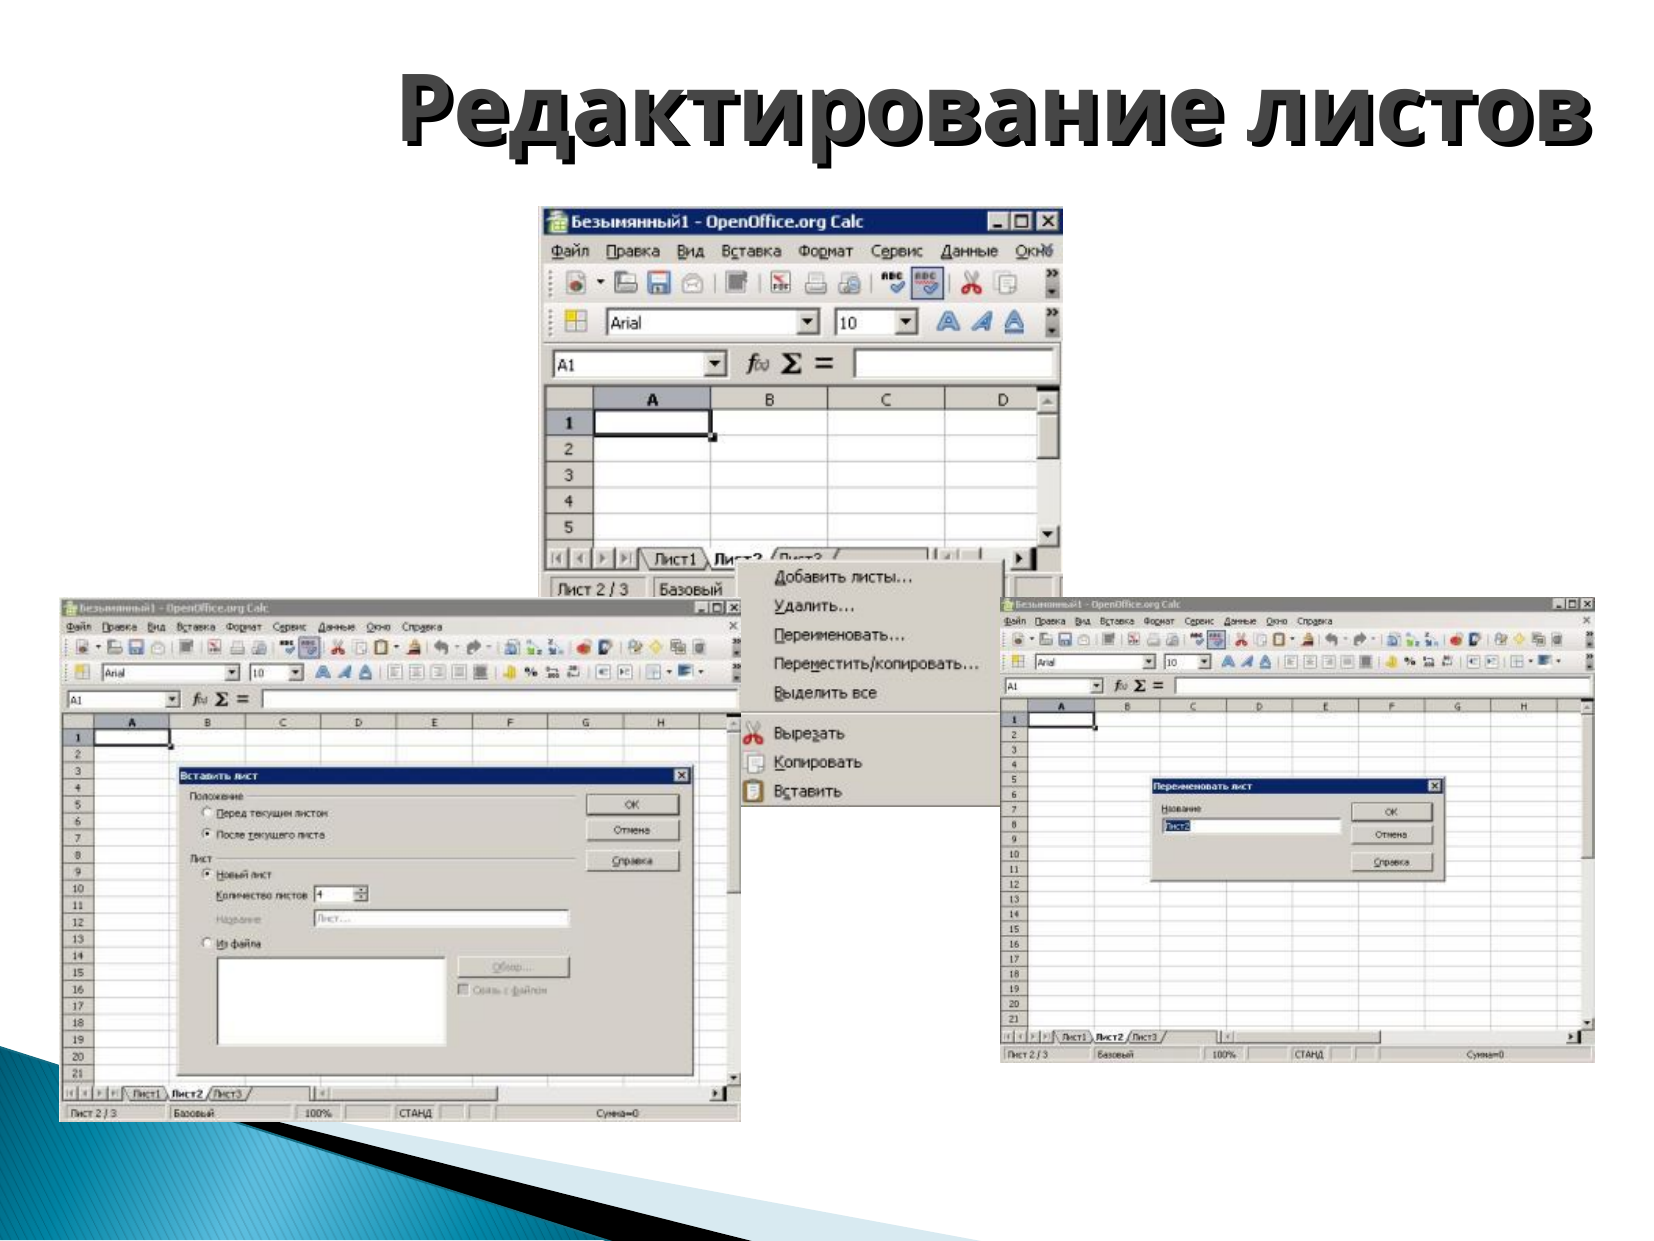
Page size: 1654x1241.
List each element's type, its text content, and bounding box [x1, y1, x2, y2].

picture [59, 206, 1595, 1123]
title Редактирование листов [333, 0, 1654, 208]
